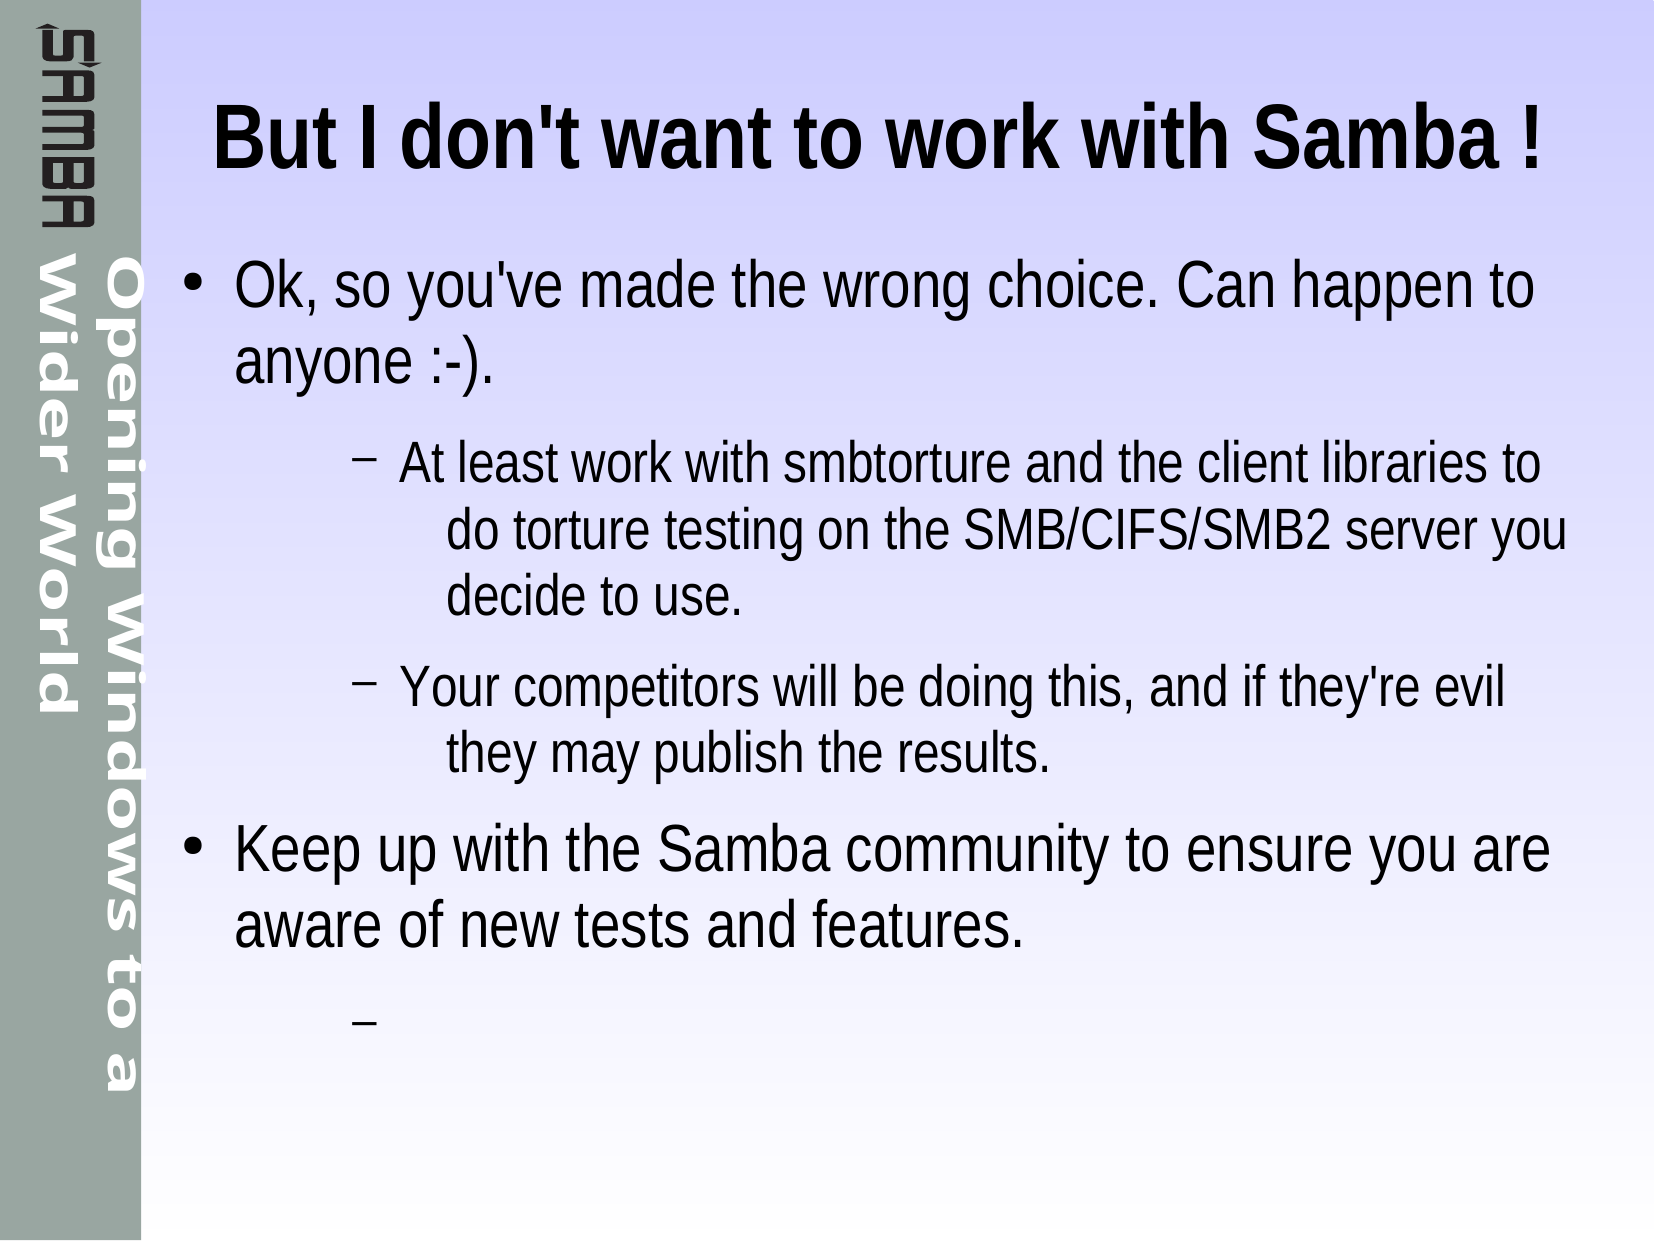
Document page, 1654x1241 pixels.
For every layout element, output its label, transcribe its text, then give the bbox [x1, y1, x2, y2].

title But I don't want to work with Samba ! [173, 28, 1586, 243]
list Ok, so you've made the wrong choice. Can happen to anyone :-). At least work with smbtorture and the client libraries to do torture testing on the SMB/CIFS/SMB2 server you decide to use. Your competitors will be doing this, and if they're evil they may publish the results. Keep up with the Samba community to ensure you are aware of new tests and features. [163, 244, 1576, 1241]
